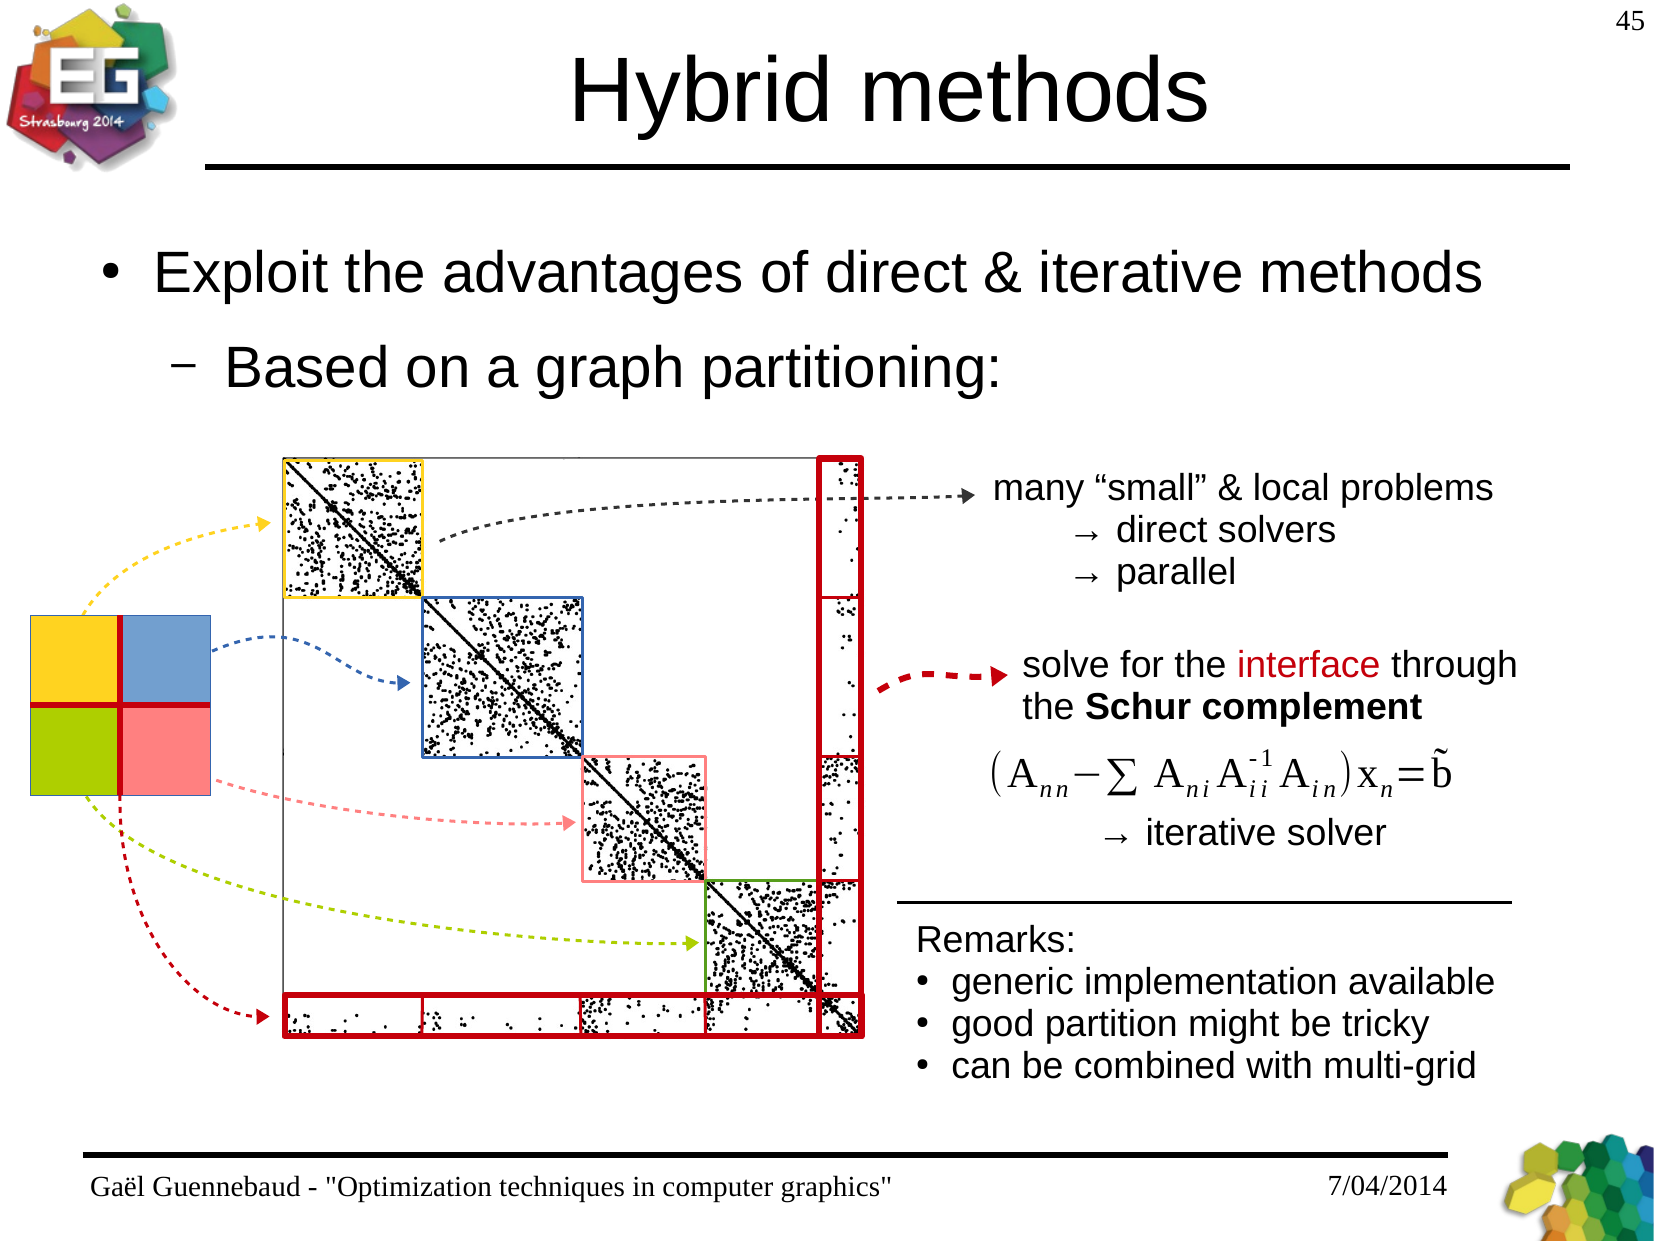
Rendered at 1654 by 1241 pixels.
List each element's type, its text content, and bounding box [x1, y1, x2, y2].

picture [822, 599, 858, 755]
picture [288, 998, 420, 1033]
picture [280, 454, 867, 1041]
picture [822, 998, 858, 1033]
text_box many “small” & local problems → direct solvers → parallel [978, 459, 1511, 601]
text_box [30, 708, 118, 796]
title Hybrid methods [210, 31, 1571, 148]
picture [584, 758, 704, 880]
picture [822, 462, 858, 596]
picture [707, 882, 816, 992]
chart [982, 743, 1460, 804]
picture [0, 0, 180, 180]
text_box Remarks: generic implementation available good partition might be tricky can be combined with multi-grid [901, 911, 1602, 1094]
picture [424, 998, 579, 1033]
text_box solve for the interface through the Schur complement → iterative solver [1007, 636, 1534, 862]
text_box [122, 708, 211, 796]
picture [822, 882, 858, 992]
picture [707, 998, 816, 1033]
picture [822, 758, 858, 879]
picture [582, 998, 704, 1033]
picture [424, 599, 581, 756]
picture [286, 462, 421, 596]
text_box [30, 615, 117, 702]
picture [1499, 1128, 1654, 1241]
text_box [123, 615, 211, 707]
list Exploit the advantages of direct & iterative methods Based on a graph partitioning: [82, 240, 1571, 1126]
